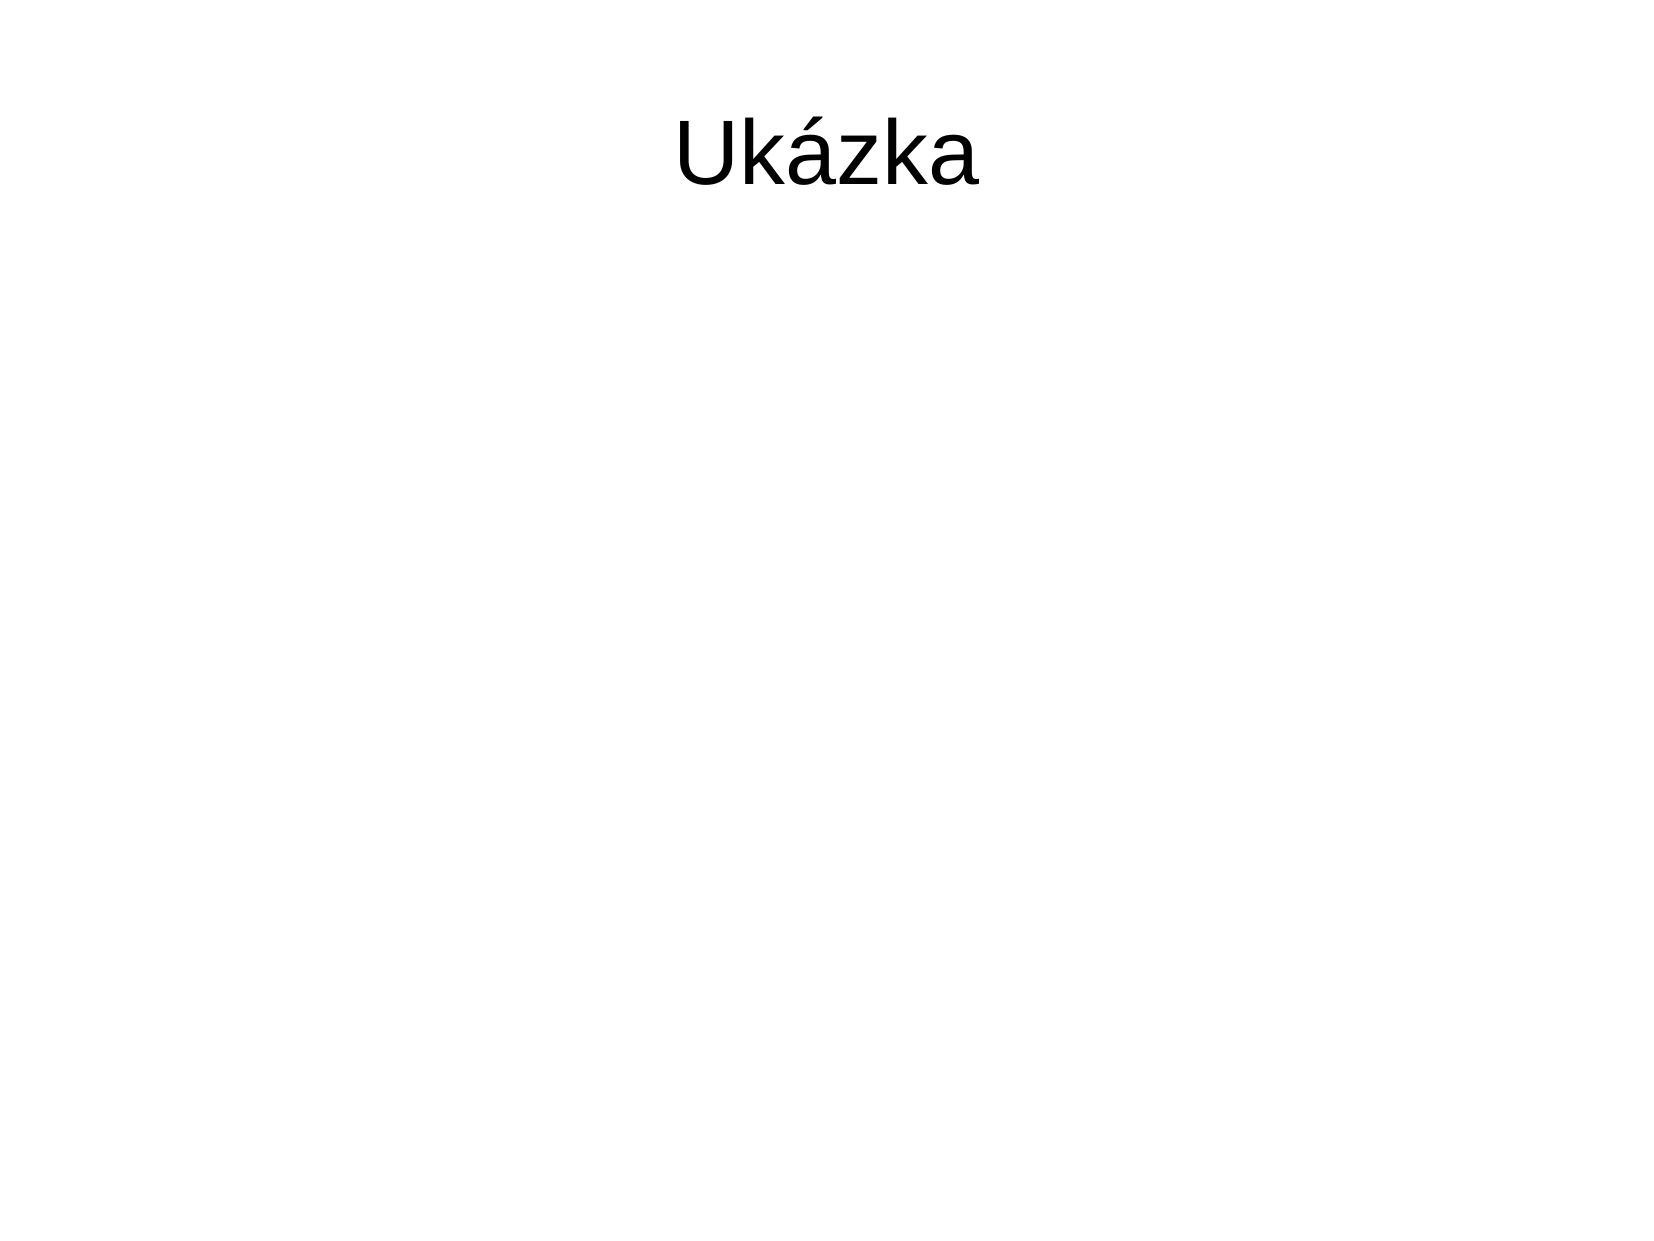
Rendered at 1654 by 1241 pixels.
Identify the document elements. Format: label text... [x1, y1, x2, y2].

title Ukázka [82, 49, 1571, 257]
